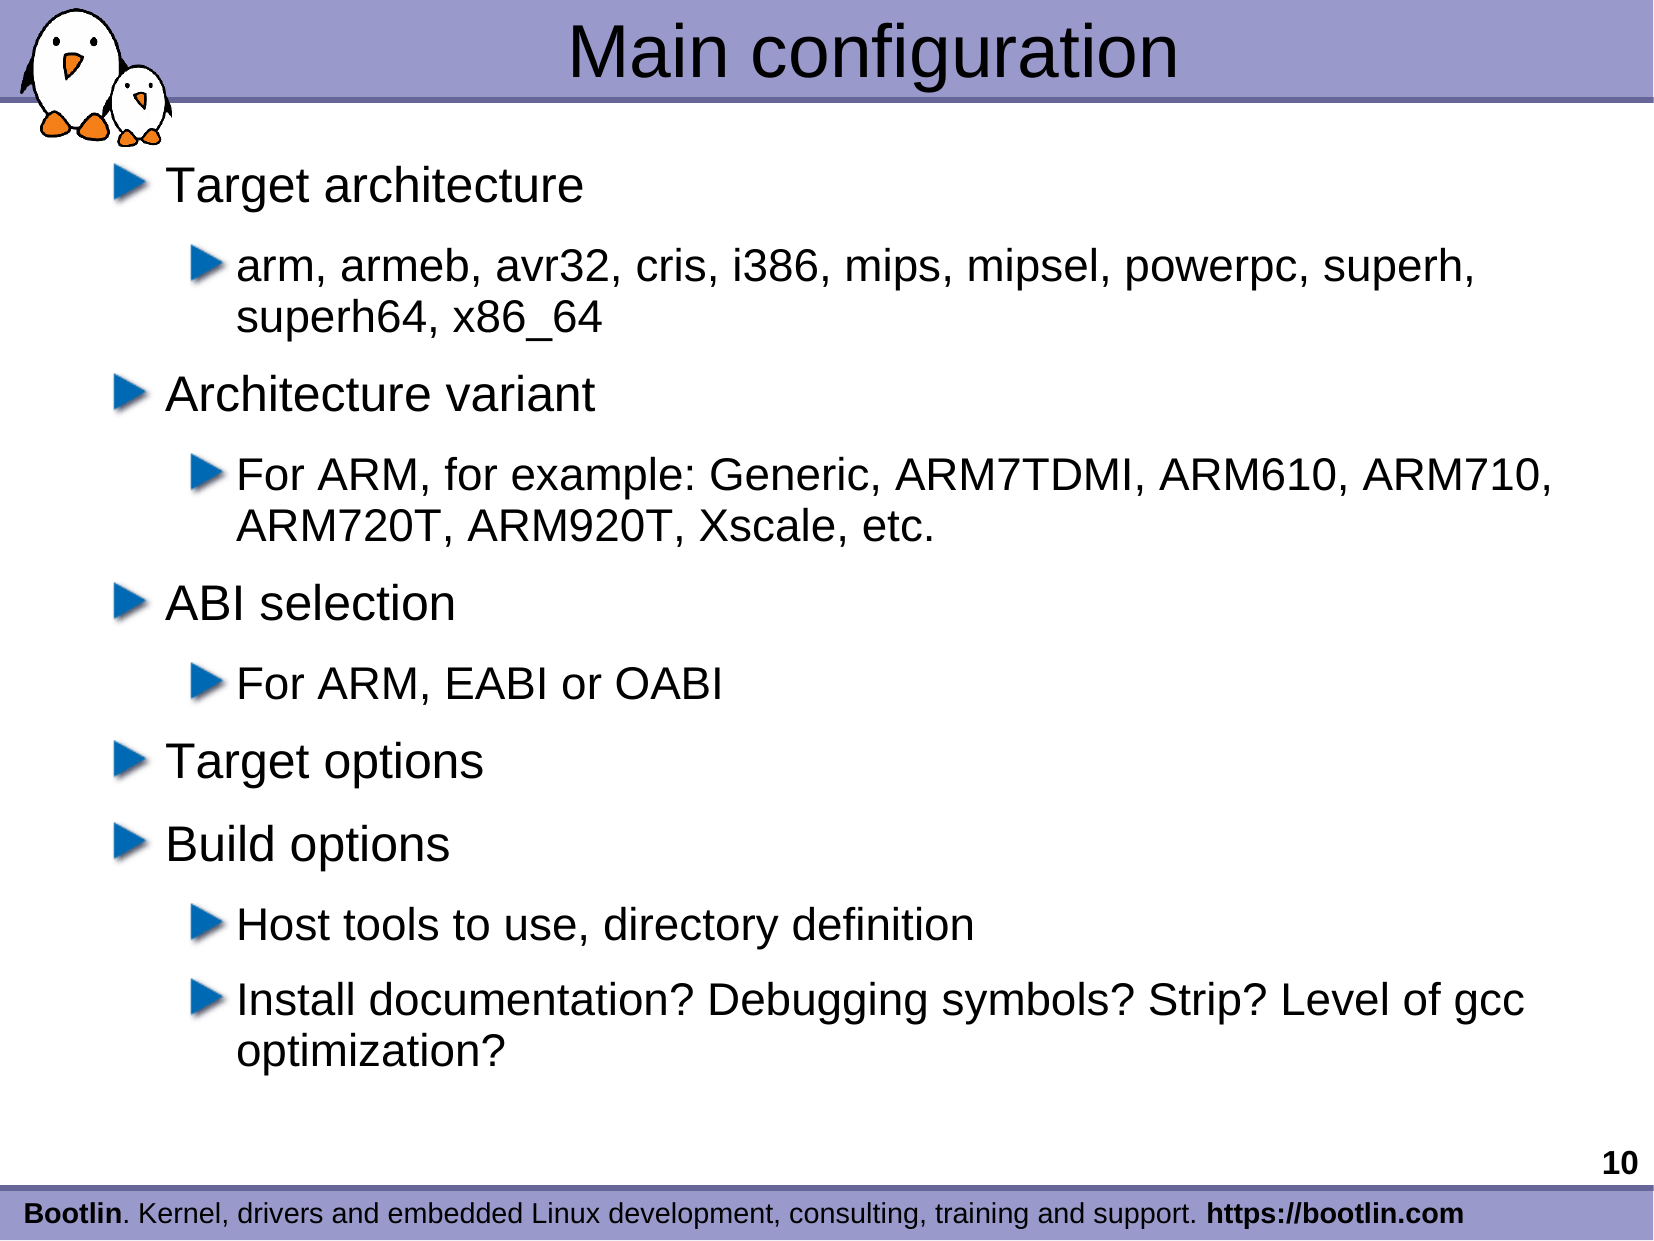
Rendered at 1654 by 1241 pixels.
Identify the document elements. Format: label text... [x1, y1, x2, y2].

title Main configuration [197, 5, 1551, 97]
picture [20, 8, 172, 147]
list Target architecture arm, armeb, avr32, cris, i386, mips, mipsel, powerpc, superh, superh64, x86_64 Architecture variant For ARM, for example: Generic, ARM7TDMI, ARM610, ARM710, ARM720T, ARM920T, Xscale, etc. ABI selection For ARM, EABI or OABI Target options Build options Host tools to use, directory definition Install documentation? Debugging symbols? Strip? Level of gcc optimization? [94, 157, 1592, 1154]
